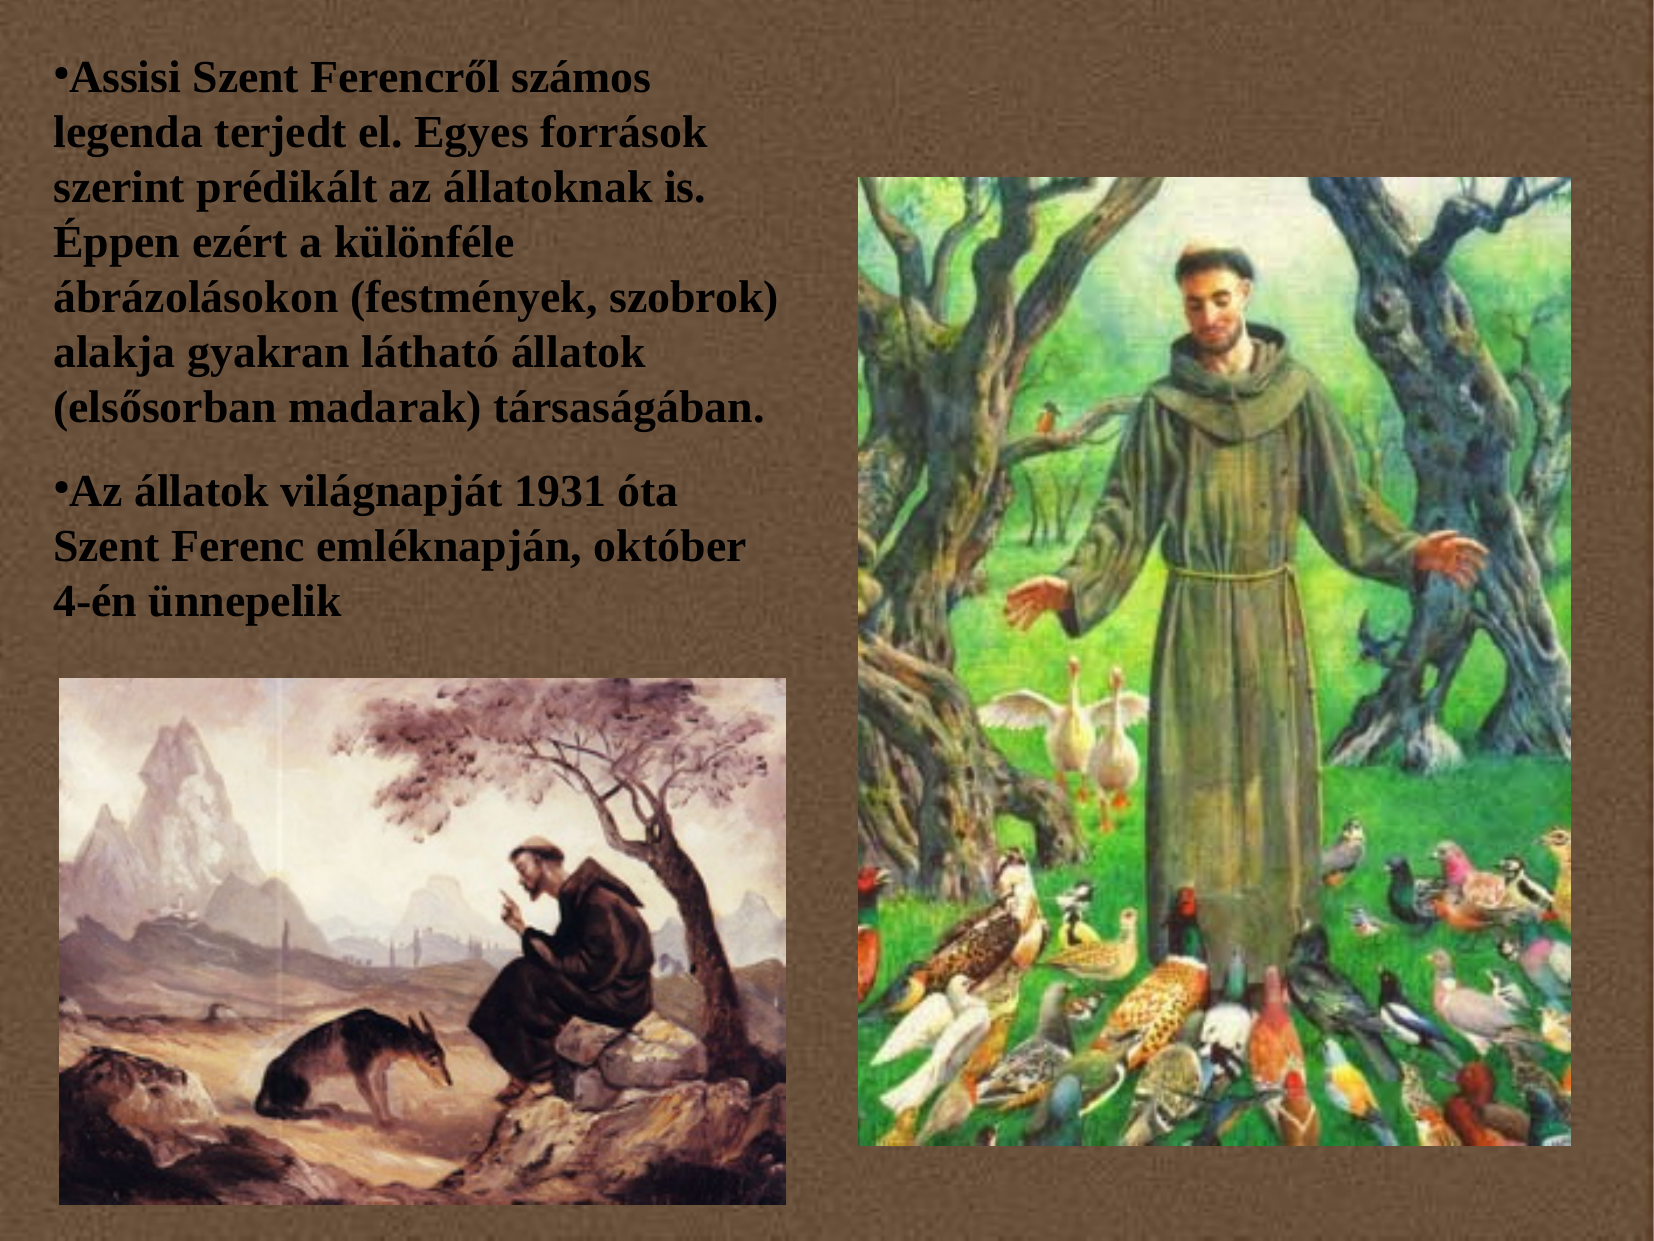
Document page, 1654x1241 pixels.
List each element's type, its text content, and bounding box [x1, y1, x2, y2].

picture [858, 177, 1571, 1146]
list Assisi Szent Ferencről számos legenda terjedt el. Egyes források szerint prédikált az állatoknak is. Éppen ezért a különféle ábrázolásokon (festmények, szobrok) alakja gyakran látható állatok (elsősorban madarak) társaságában. Az állatok világnapját 1931 óta Szent Ferenc emléknapján, október 4-én ünnepelik [53, 47, 780, 866]
picture [59, 678, 786, 1205]
